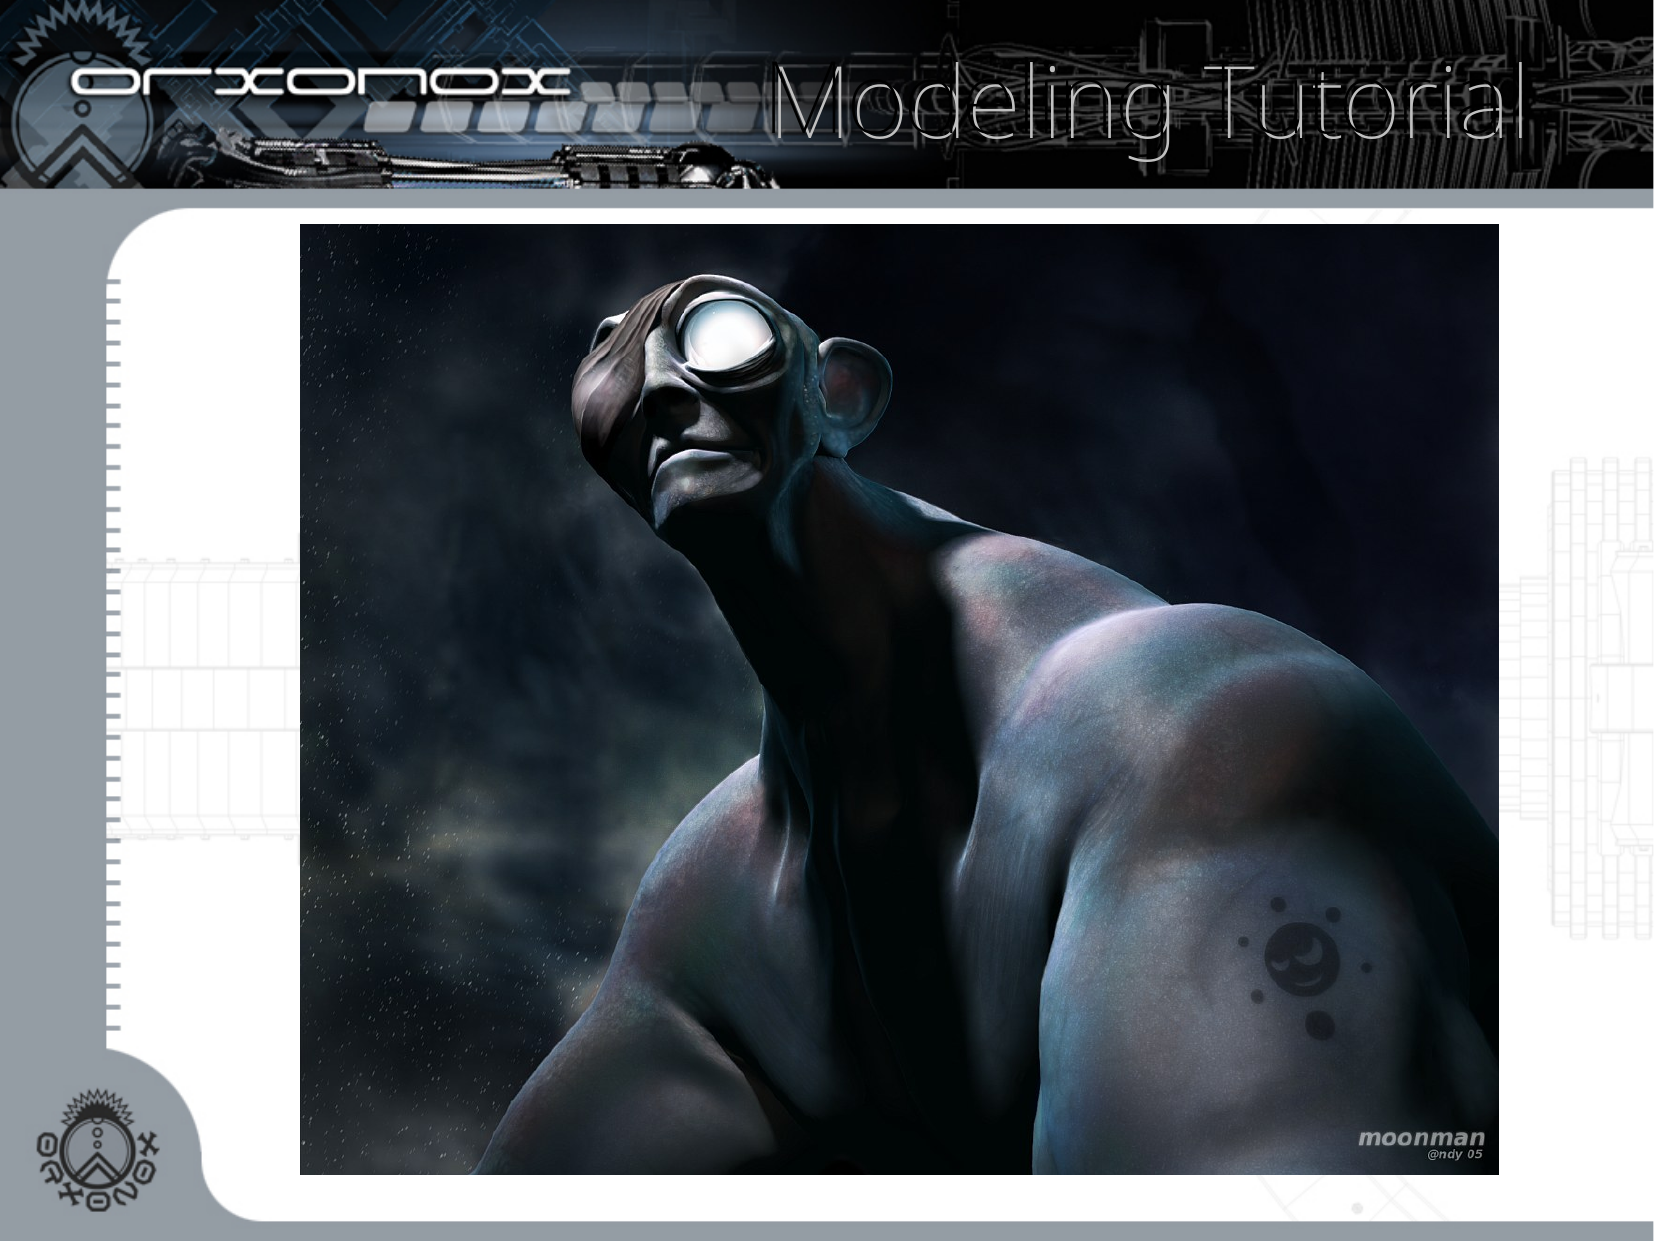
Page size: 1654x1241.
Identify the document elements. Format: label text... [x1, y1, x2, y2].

text_box Modeling Tutorial [712, 18, 1630, 151]
picture [0, 0, 1654, 1241]
